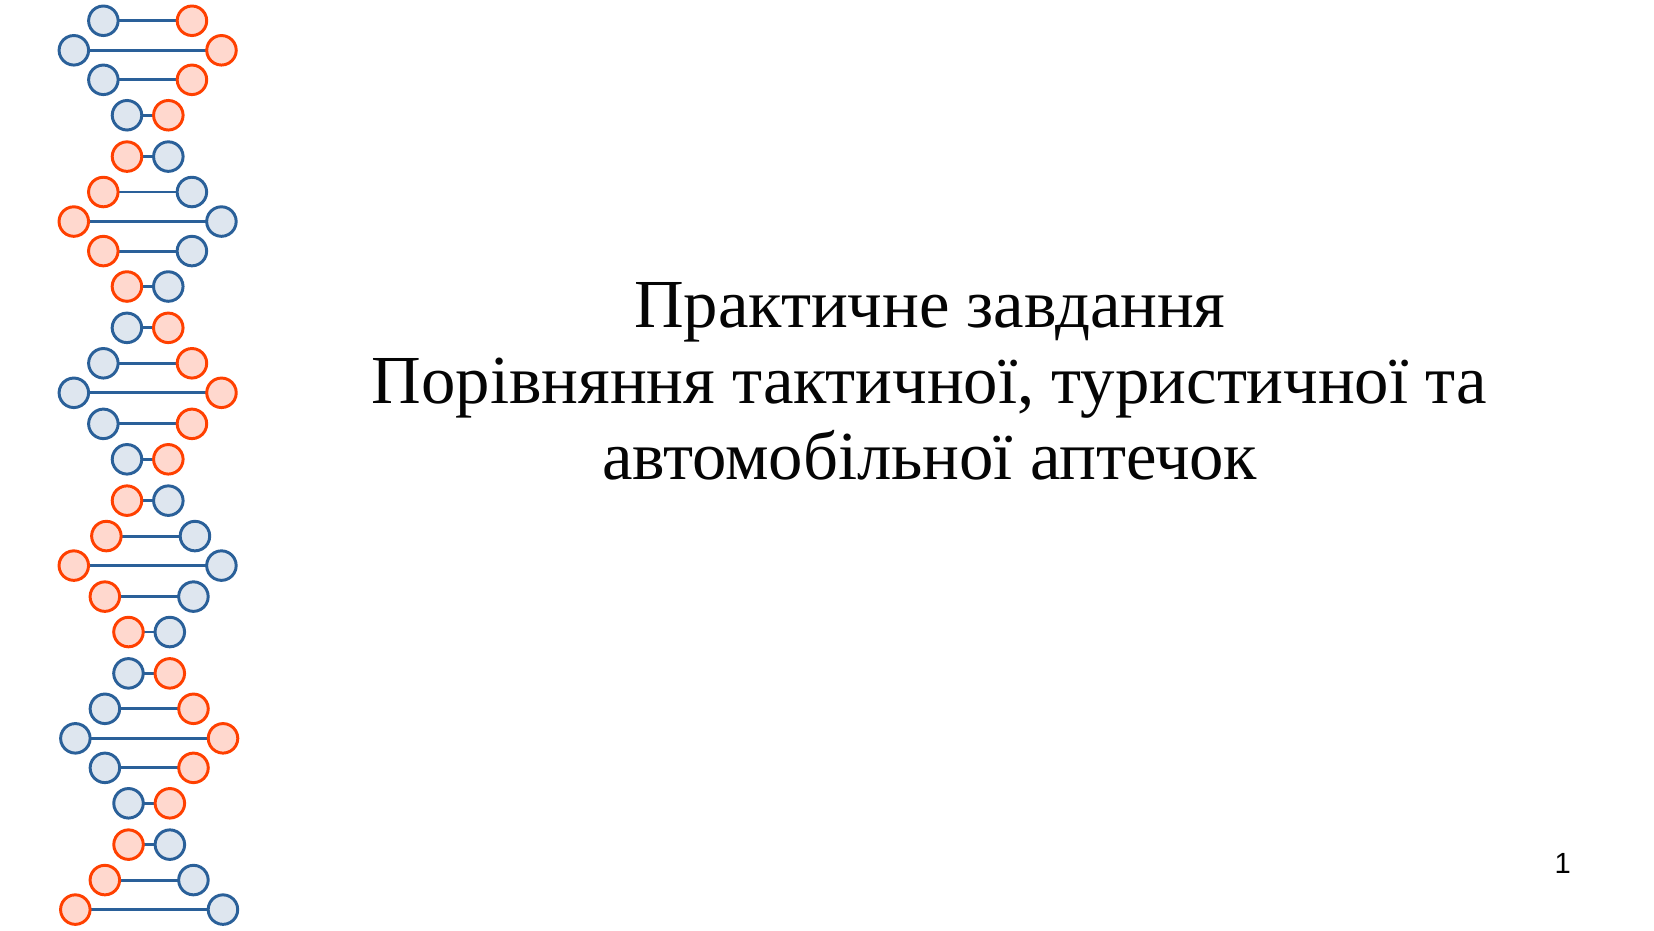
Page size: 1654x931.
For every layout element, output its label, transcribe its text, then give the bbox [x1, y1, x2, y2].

title Практичне завдання Порівняння тактичної, туристичної та автомобільної аптечок [265, 0, 1595, 494]
